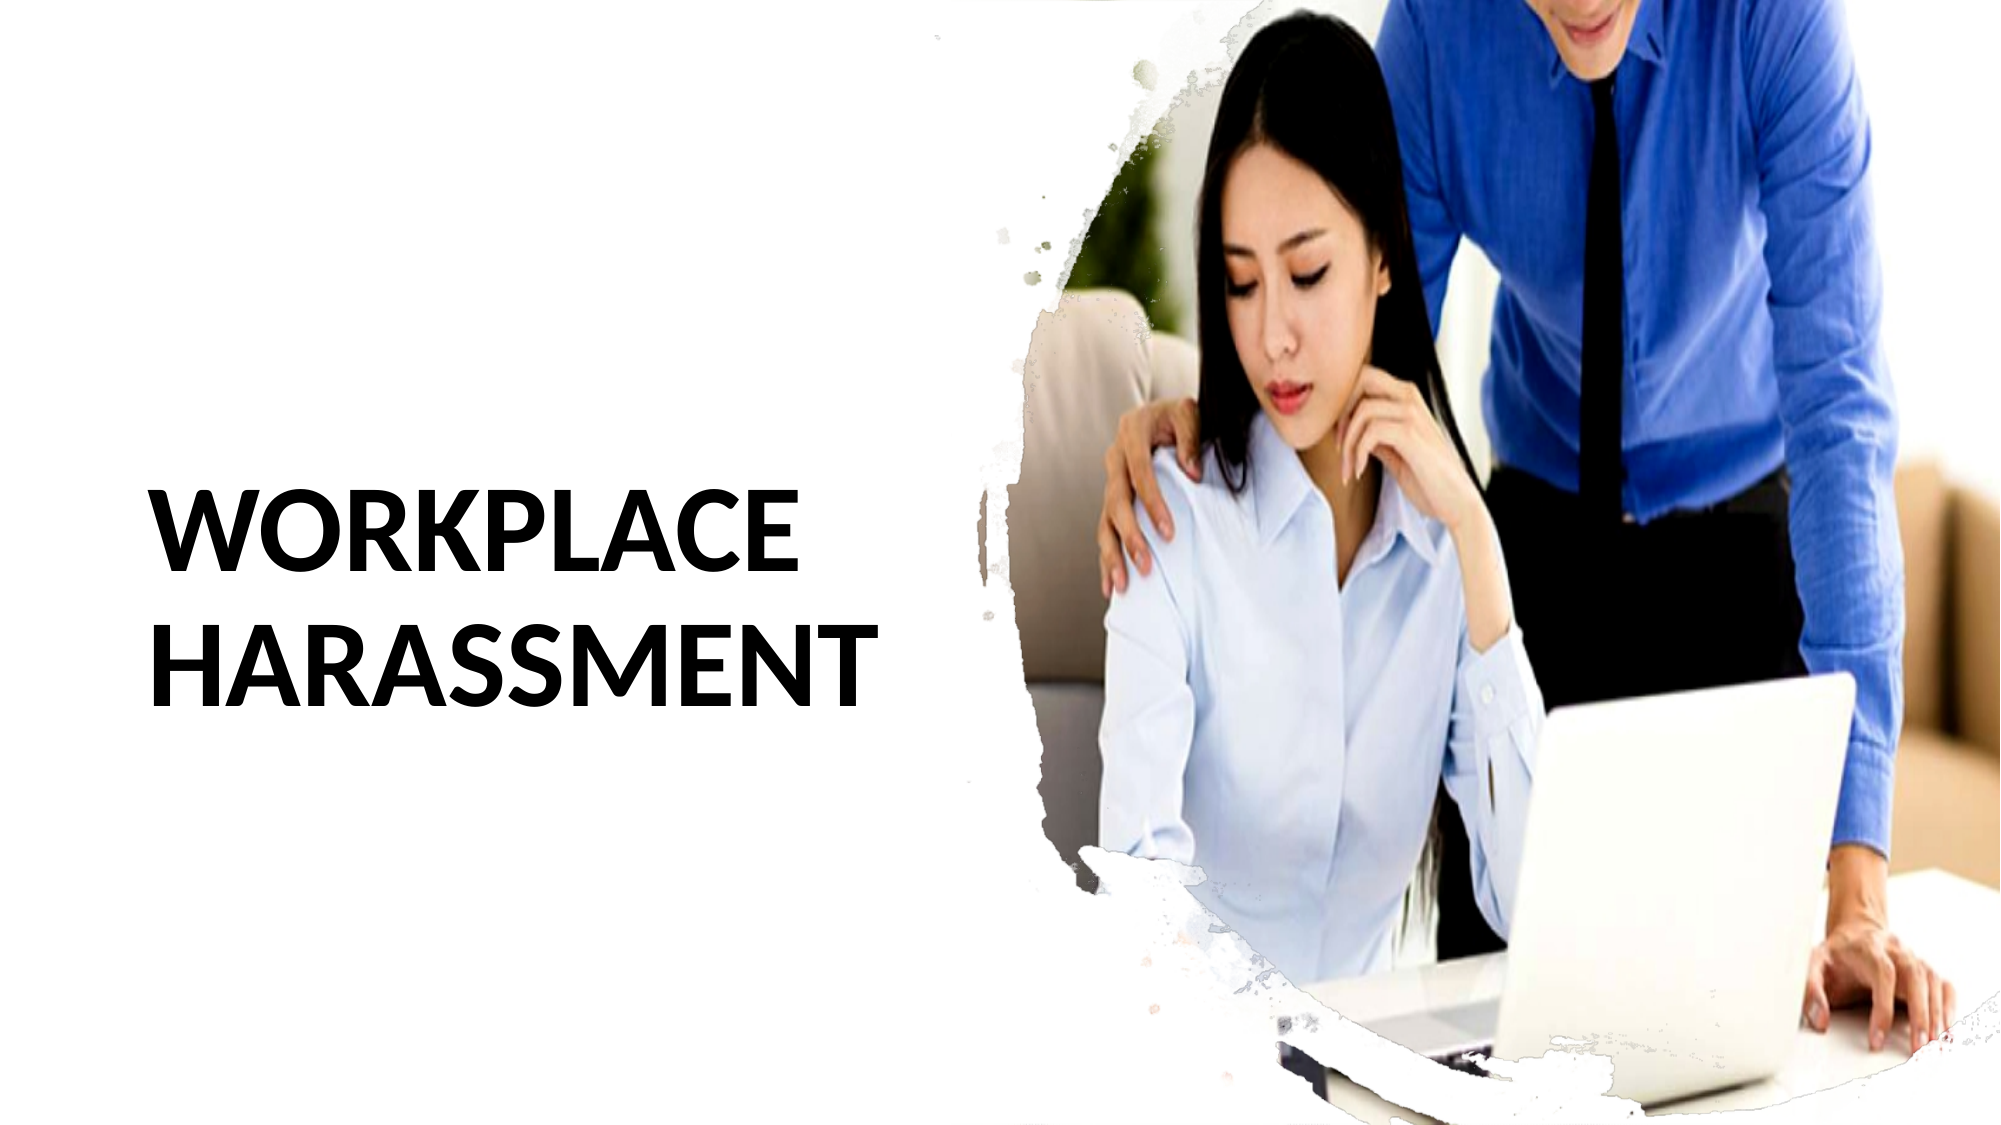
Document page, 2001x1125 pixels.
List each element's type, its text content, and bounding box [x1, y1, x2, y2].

list WORKPLACE HARASSMENT [132, 203, 905, 995]
picture [0, 0, 2000, 1125]
